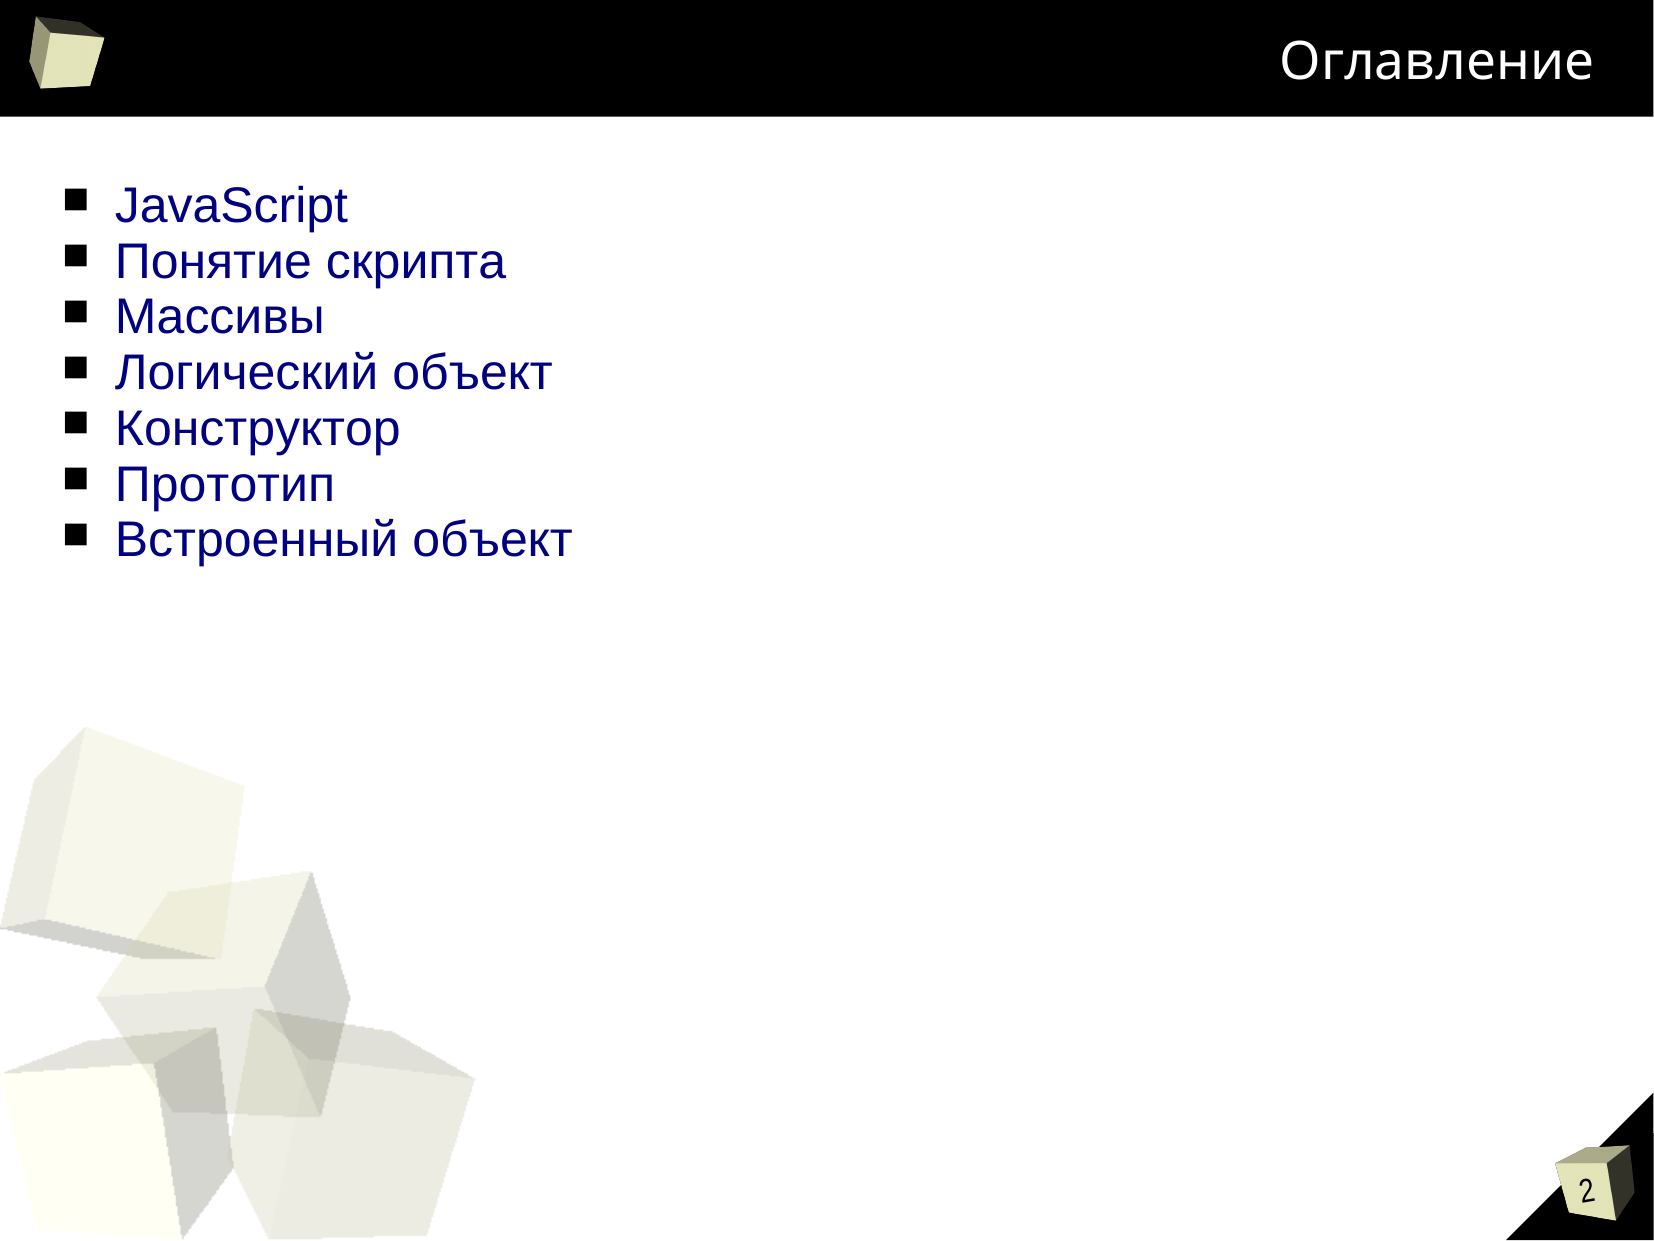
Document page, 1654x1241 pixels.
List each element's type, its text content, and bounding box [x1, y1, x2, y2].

list JavaScript Понятие скрипта Массивы Логический объект Конструктор Прототип Встроенный объект [44, 177, 1611, 1214]
picture [0, 726, 477, 1241]
title Оглавление [118, 0, 1595, 119]
